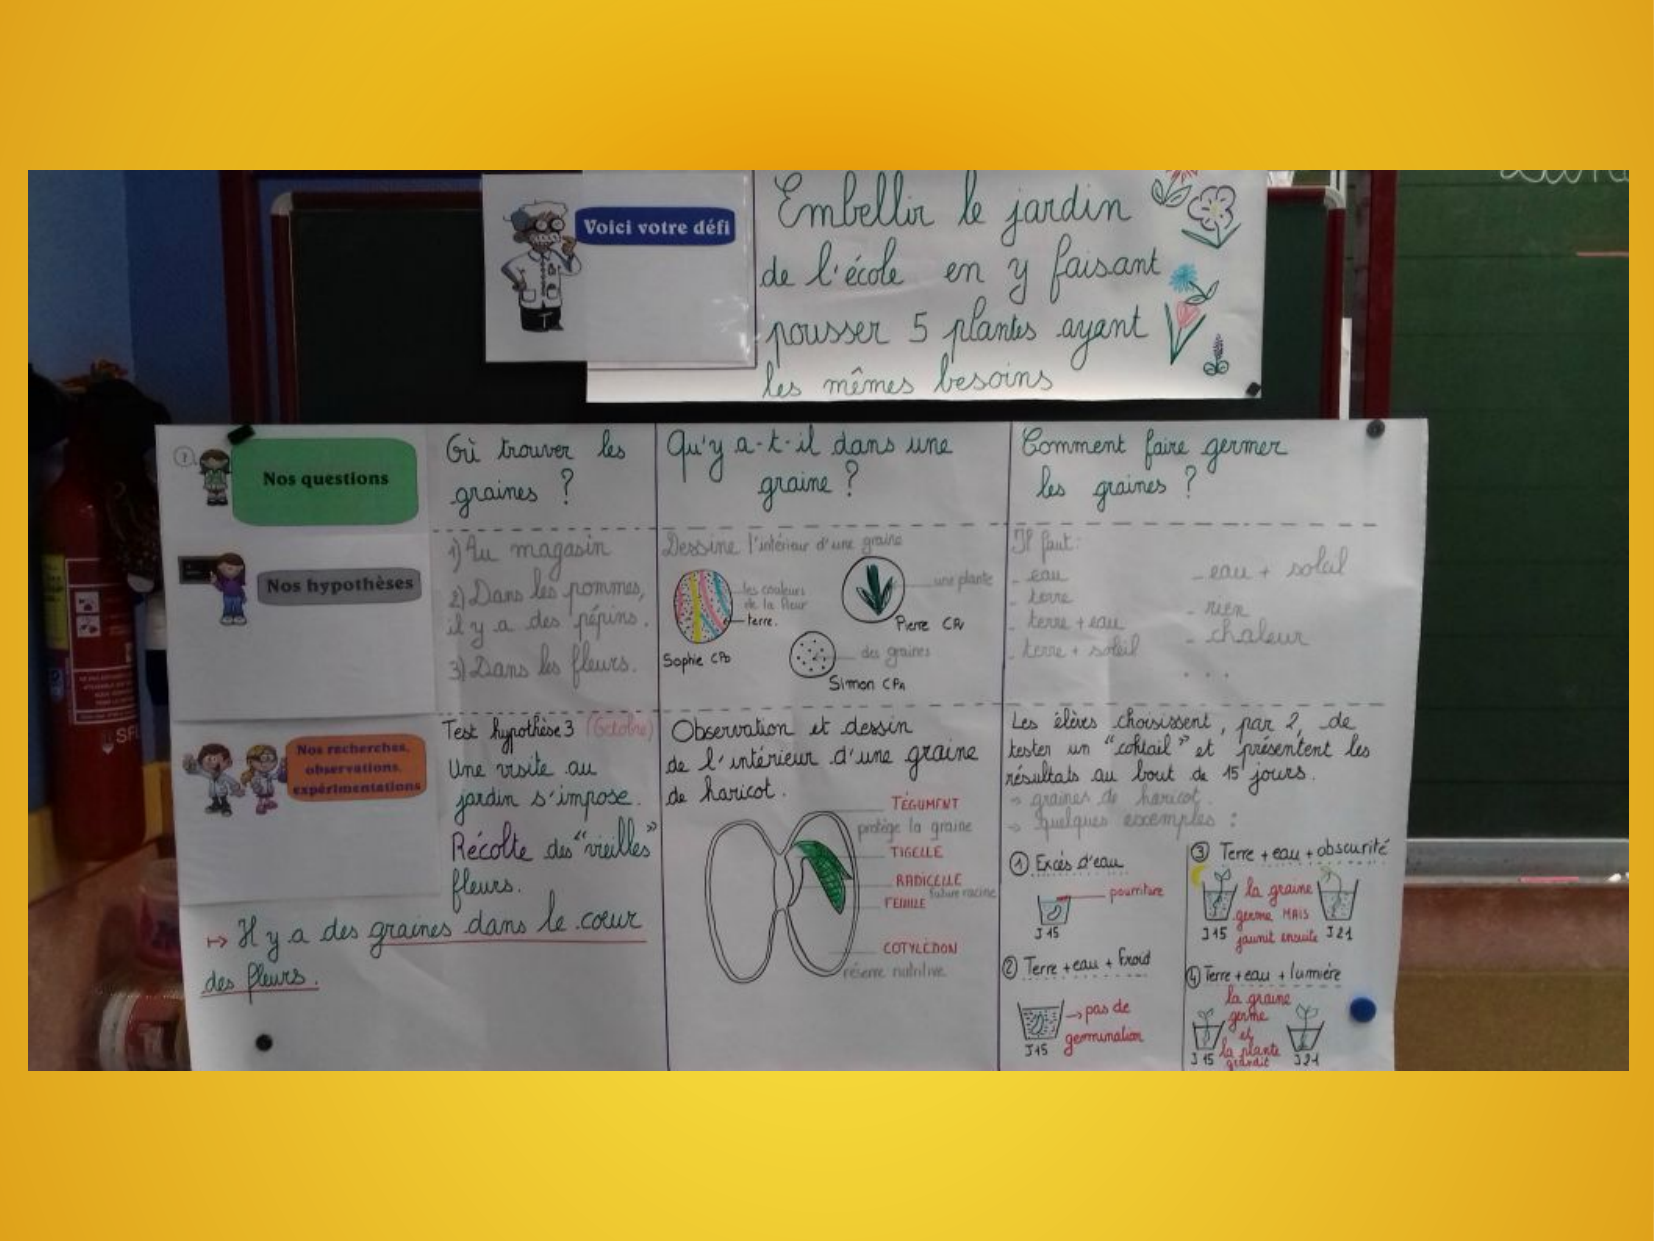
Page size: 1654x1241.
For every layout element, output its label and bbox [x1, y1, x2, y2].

picture [28, 170, 1629, 1071]
